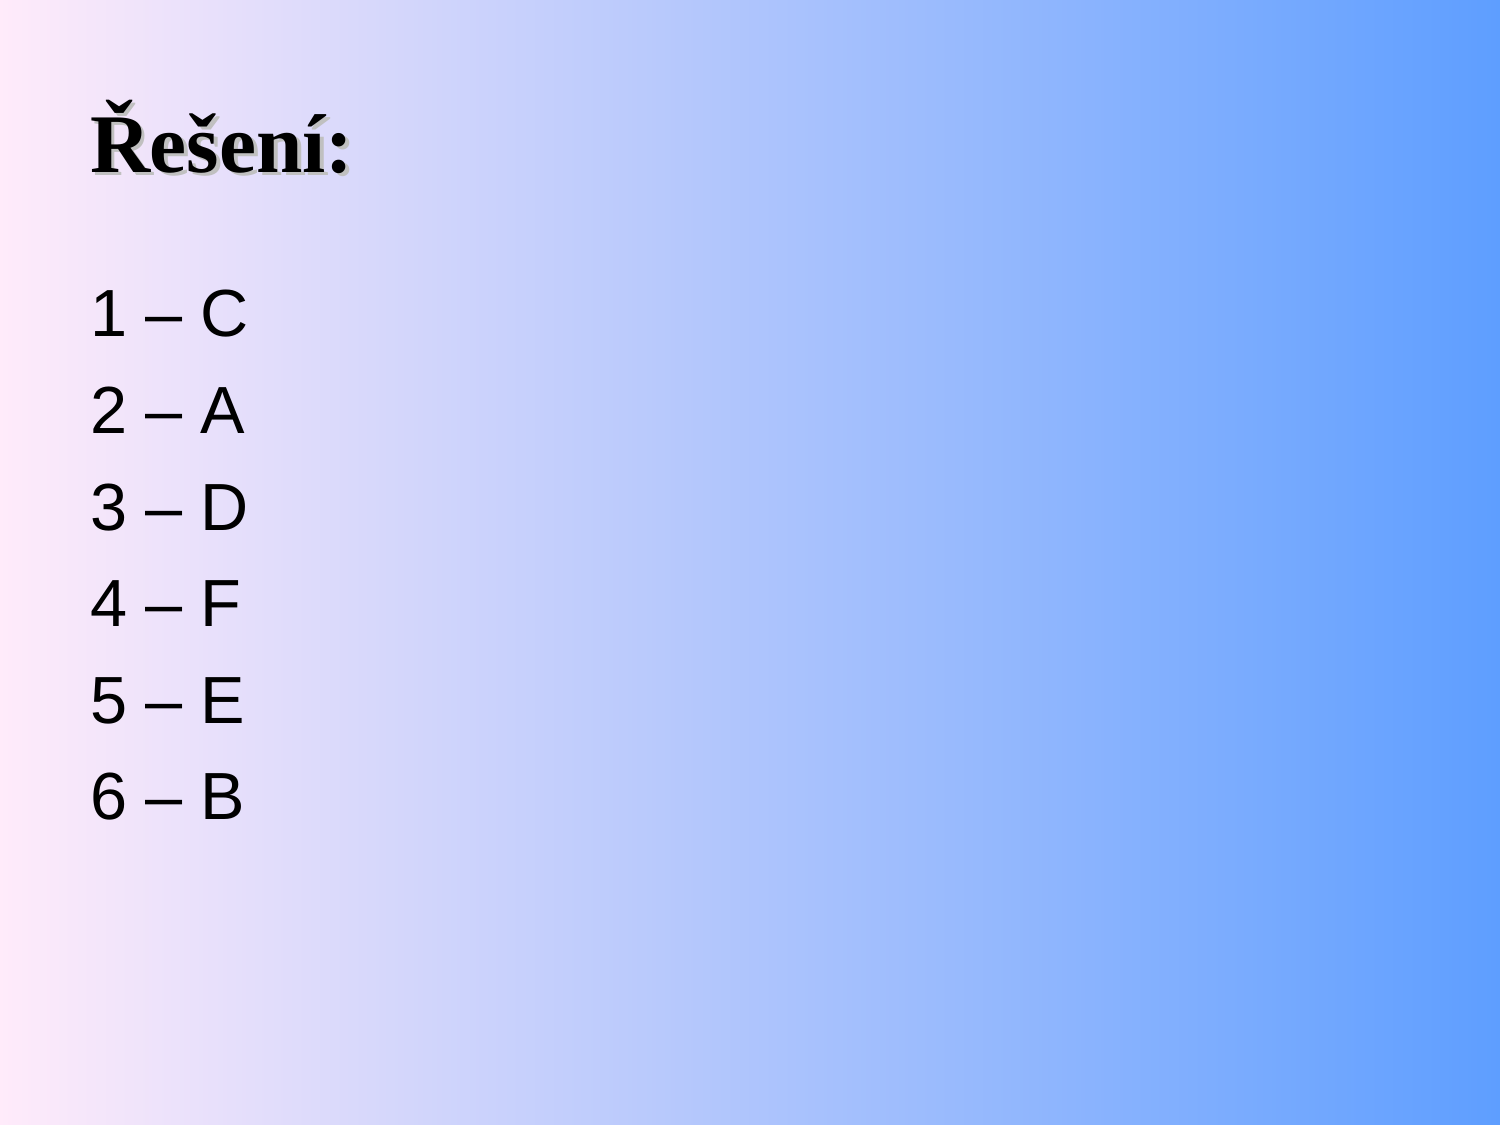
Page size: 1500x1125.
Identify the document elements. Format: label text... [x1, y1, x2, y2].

list 1 – C 2 – A 3 – D 4 – F 5 – E 6 – B [75, 262, 1426, 1006]
title Řešení: [75, 45, 1426, 233]
